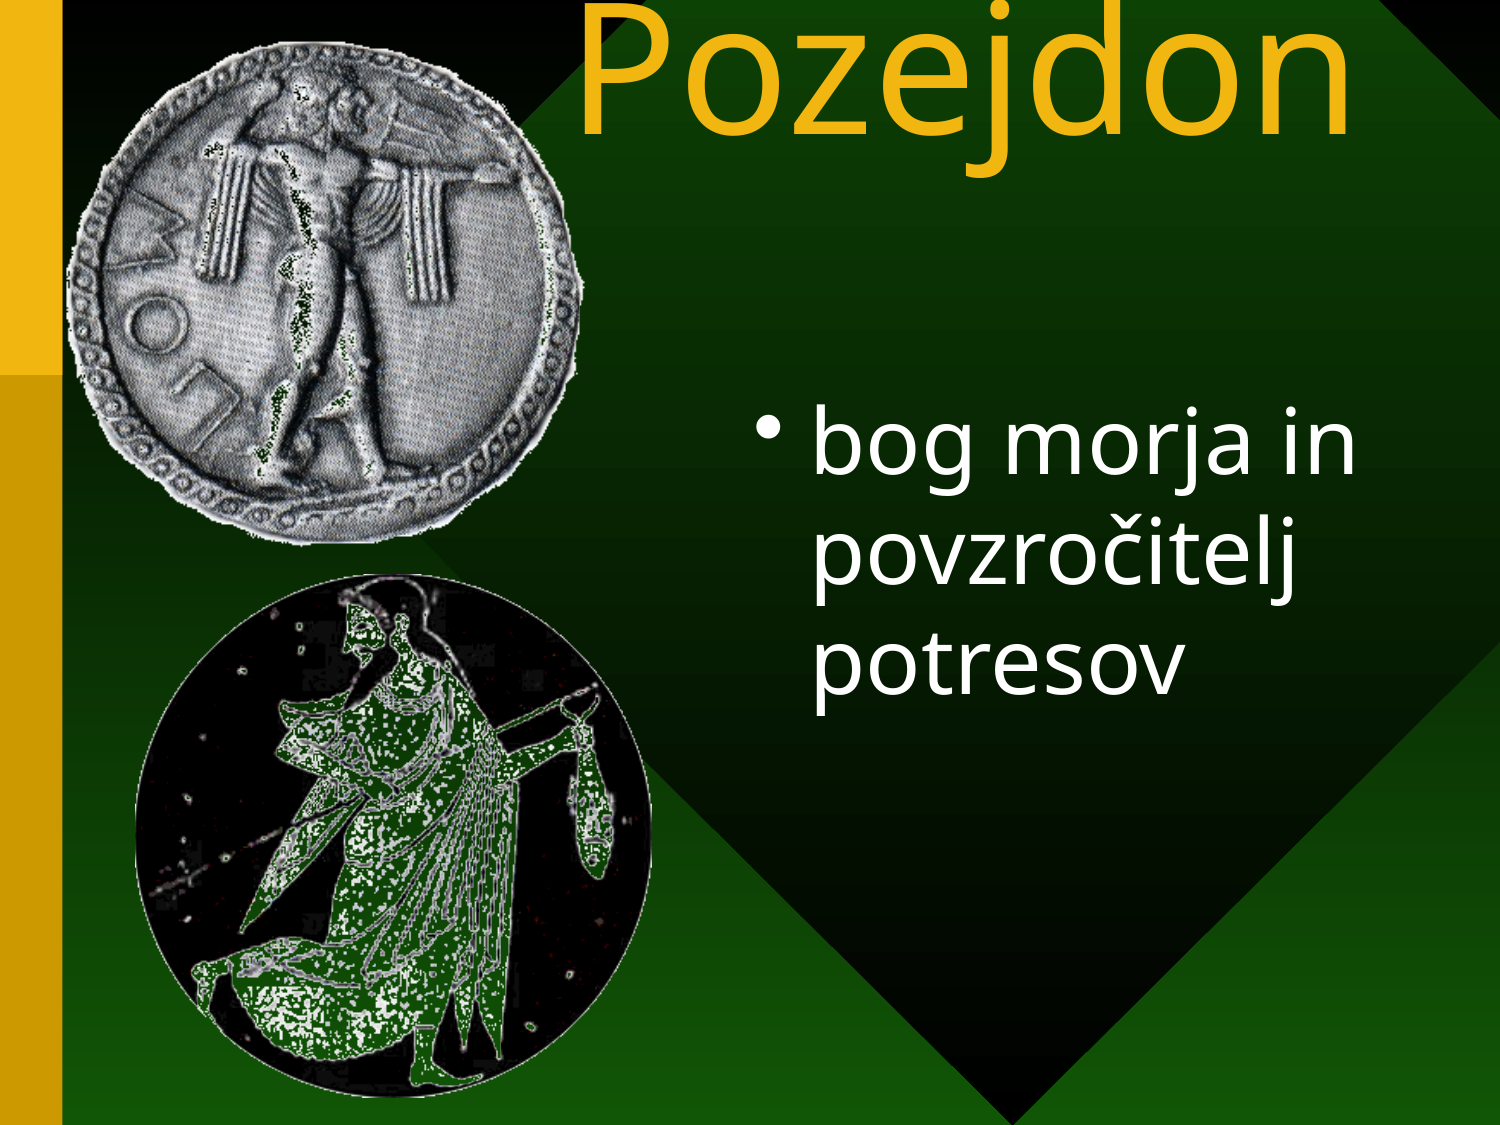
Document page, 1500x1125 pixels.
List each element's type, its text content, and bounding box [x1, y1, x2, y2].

picture [53, 30, 597, 561]
picture [135, 574, 652, 1098]
title Pozejdon [597, 78, 1436, 266]
list bog morja in povzročitelj potresov [738, 375, 1459, 975]
